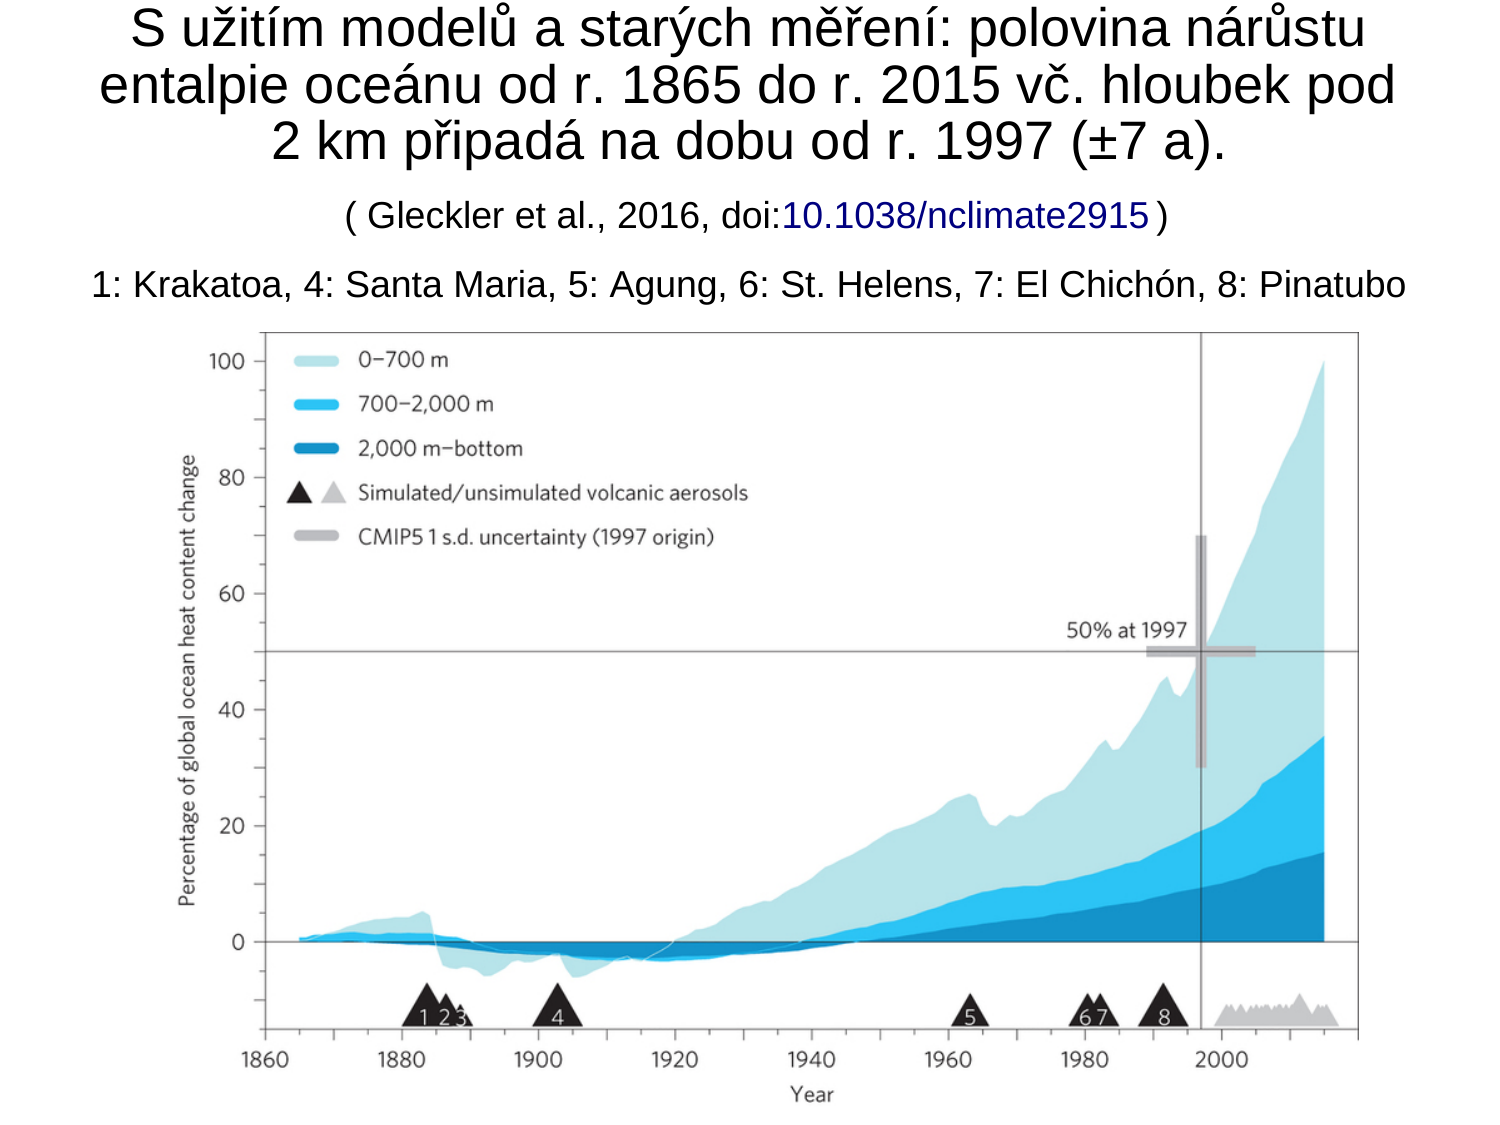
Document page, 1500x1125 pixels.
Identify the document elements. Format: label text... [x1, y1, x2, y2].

picture [175, 332, 1359, 1108]
title S užitím modelů a starých měření: polovina nárůstu entalpie oceánu od r. 1865 do r. 2015 vč. hloubek pod 2 km připadá na dobu od r. 1997 (±7 a). ( Gleckler et al., 2016, doi:10.1038/nclimate2915 ) 1: Krakatoa, 4: Santa Maria, 5: Agung, 6: St. Helens, 7: El Chichón, 8: Pinatubo [75, 0, 1424, 317]
